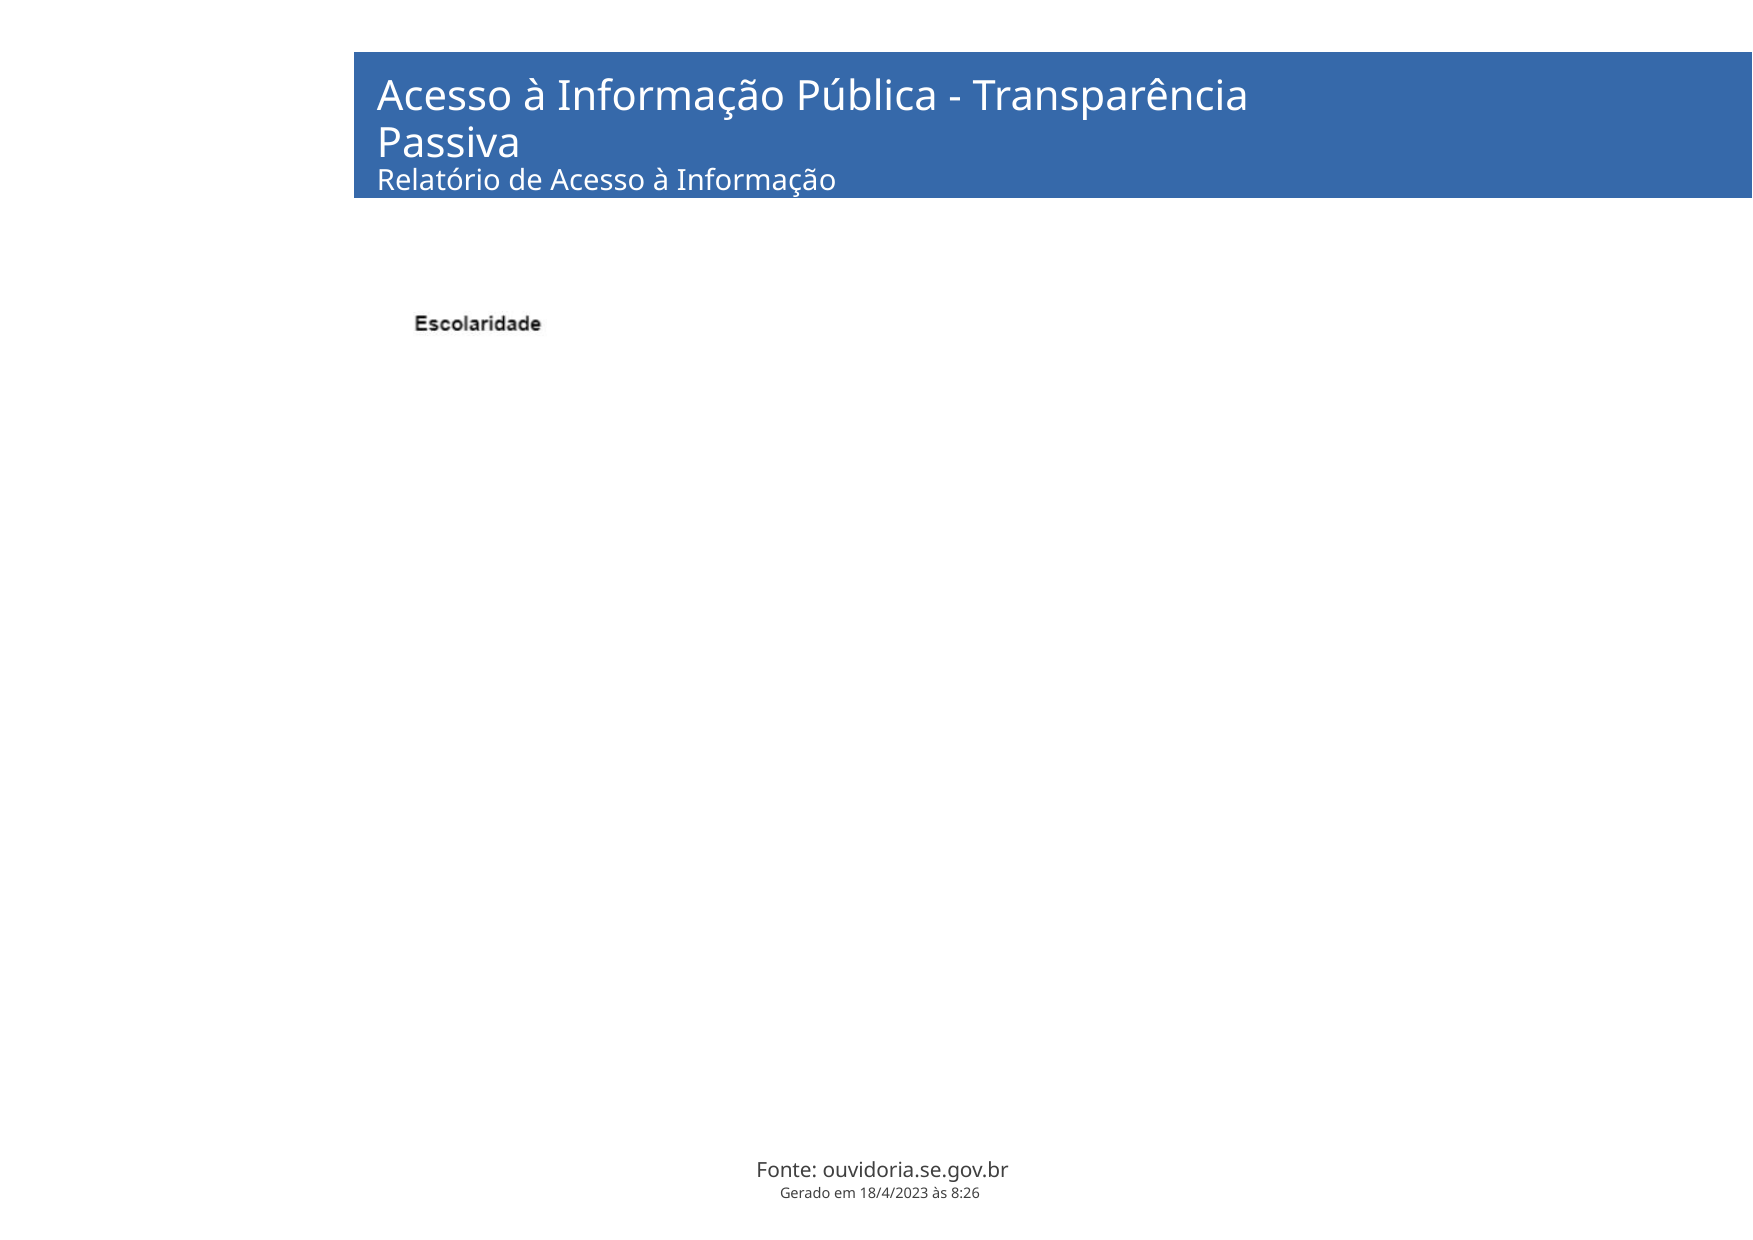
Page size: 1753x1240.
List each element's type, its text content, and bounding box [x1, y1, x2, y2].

text_box [354, 52, 1752, 198]
text_box Fonte: ouvidoria.se.gov.br [756, 1158, 1023, 1182]
text_box Gerado em 18/4/2023 às 8:26 [780, 1184, 999, 1202]
text_box [155, 211, 1599, 1028]
text_box Acesso à Informação Pública - Transparência Passiva Relatório de Acesso à Informação EMSETURMarço a Março de 2023 [376, 72, 1403, 228]
